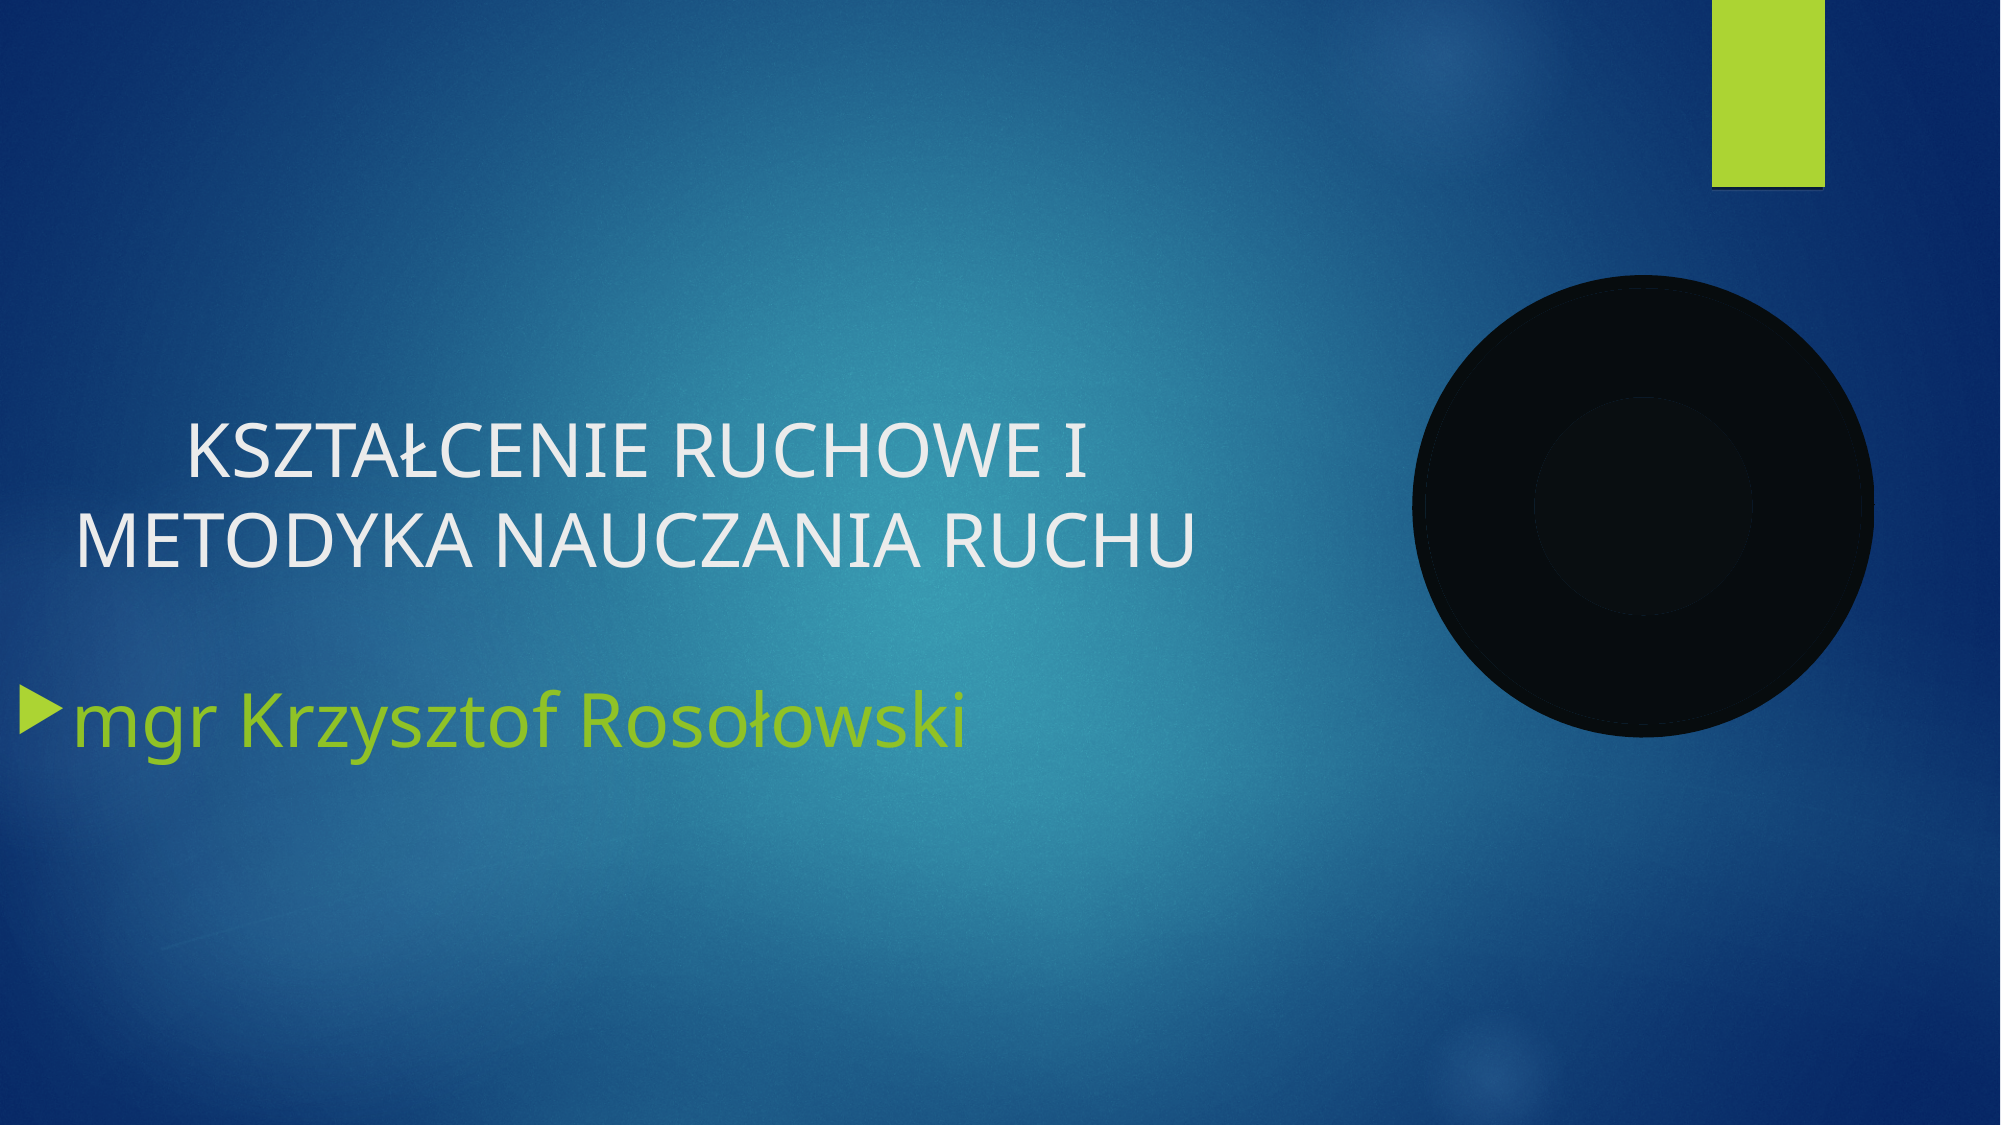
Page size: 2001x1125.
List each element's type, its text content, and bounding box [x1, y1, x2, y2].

title KSZTAŁCENIE RUCHOWE I METODYKA NAUCZANIA RUCHU [0, 394, 1275, 664]
subtitle mgr Krzysztof Rosołowski [0, 664, 1275, 845]
